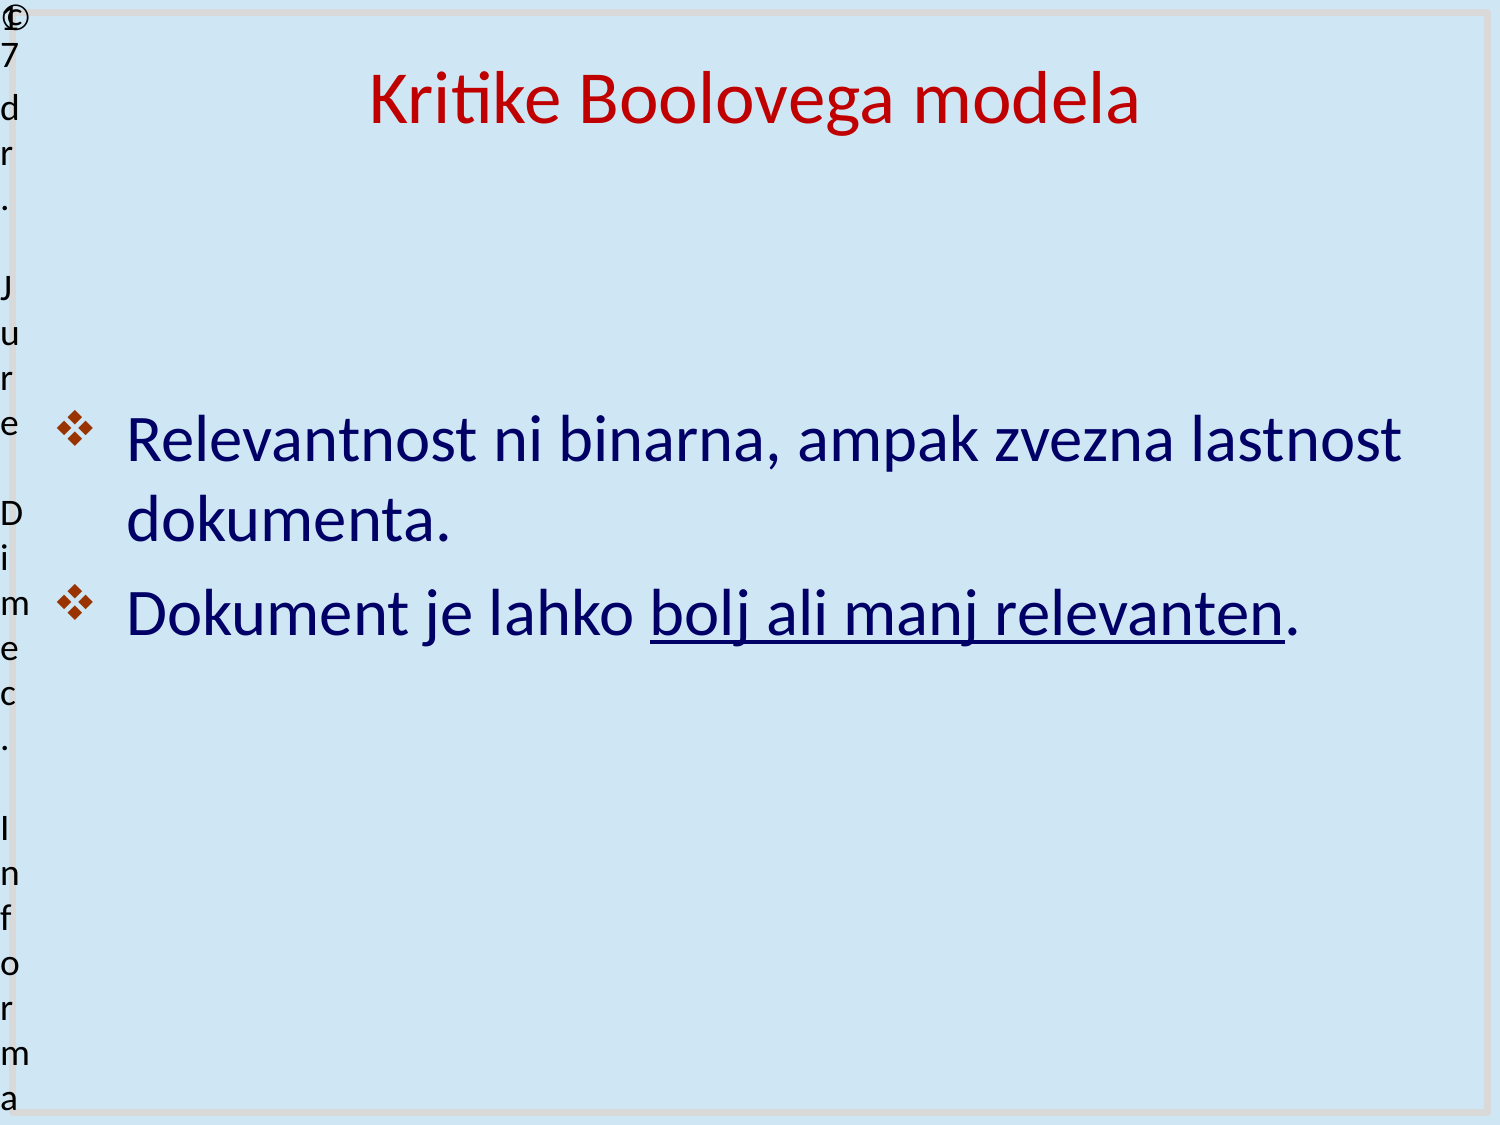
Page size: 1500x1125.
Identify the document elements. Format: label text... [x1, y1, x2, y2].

list Relevantnost ni binarna, ampak zvezna lastnost dokumenta. Dokument je lahko bolj ali manj relevanten. [37, 387, 1475, 1050]
title Kritike Boolovega modela [37, 37, 1475, 150]
